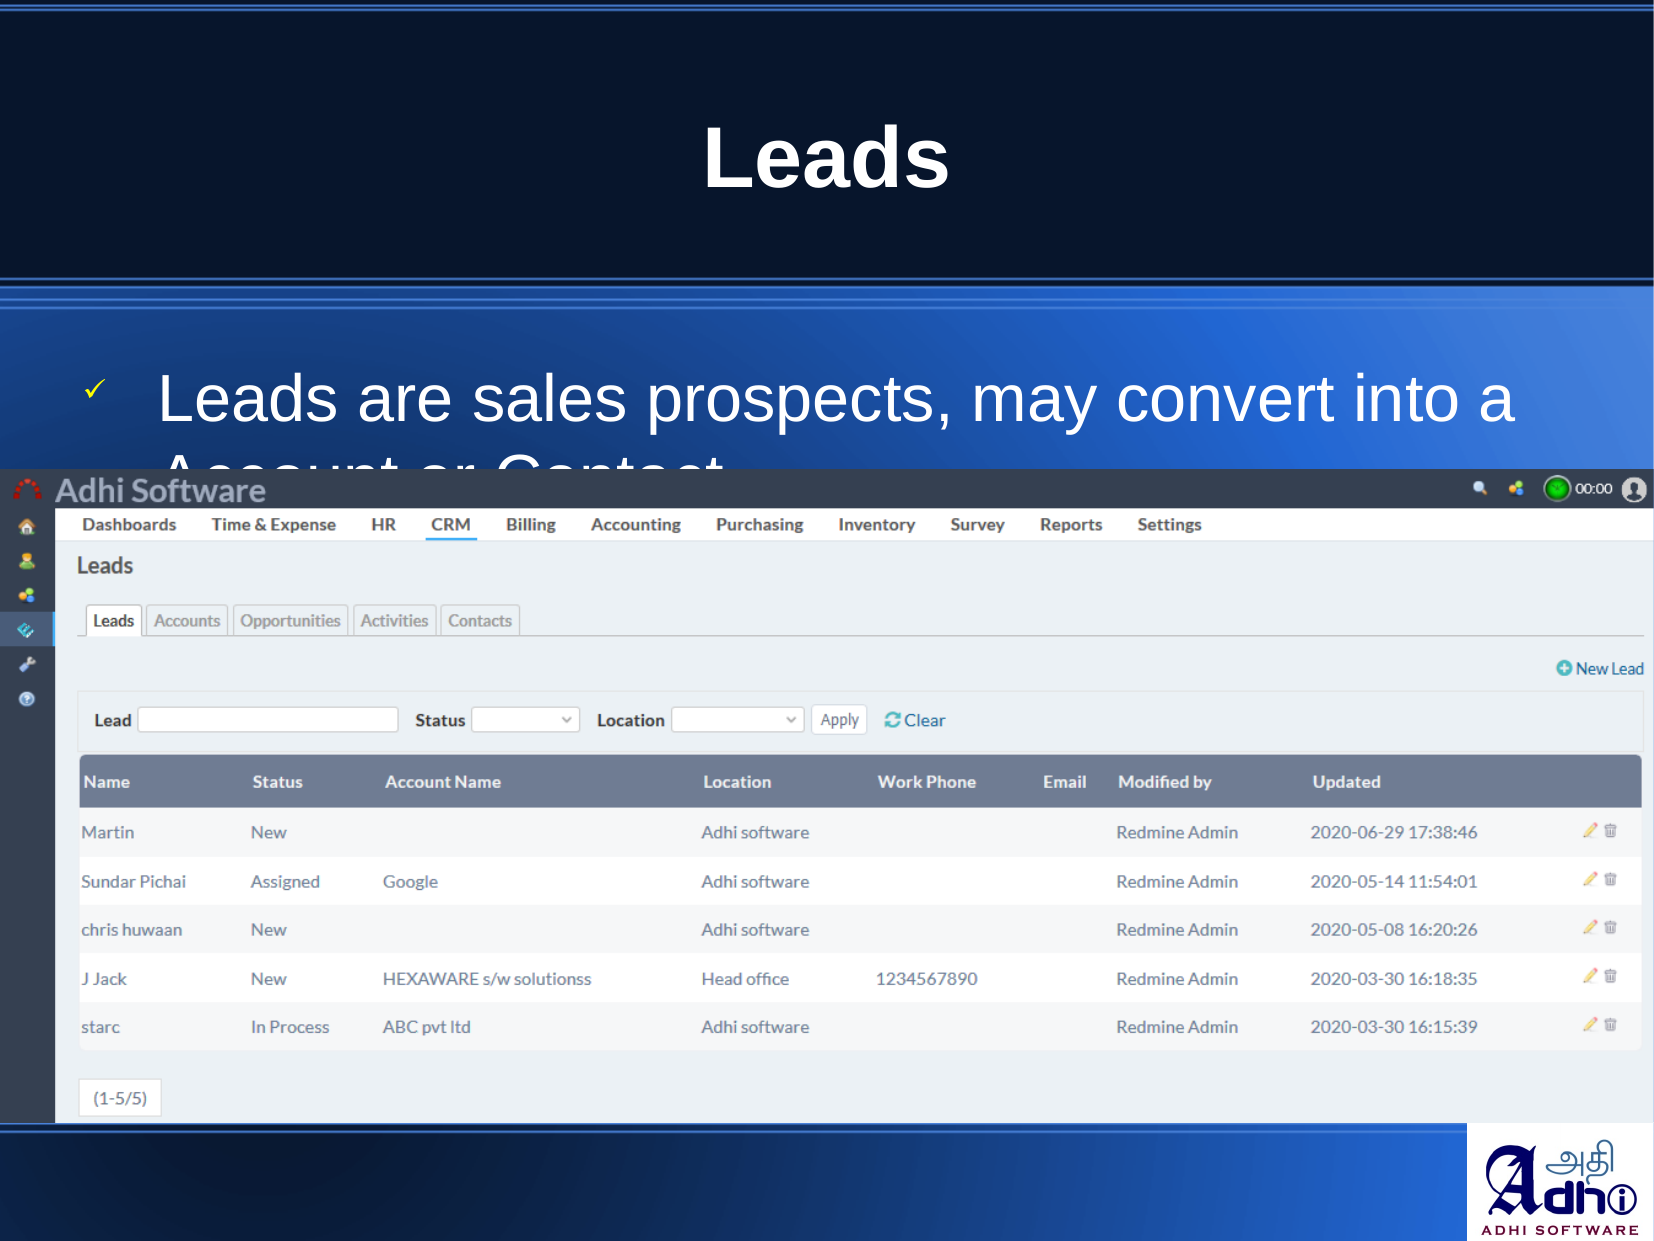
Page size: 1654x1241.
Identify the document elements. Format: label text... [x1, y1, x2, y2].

list Leads are sales prospects, may convert into a Account or Contact [82, 355, 1571, 469]
picture [0, 0, 1654, 1241]
title Leads [82, 56, 1571, 250]
